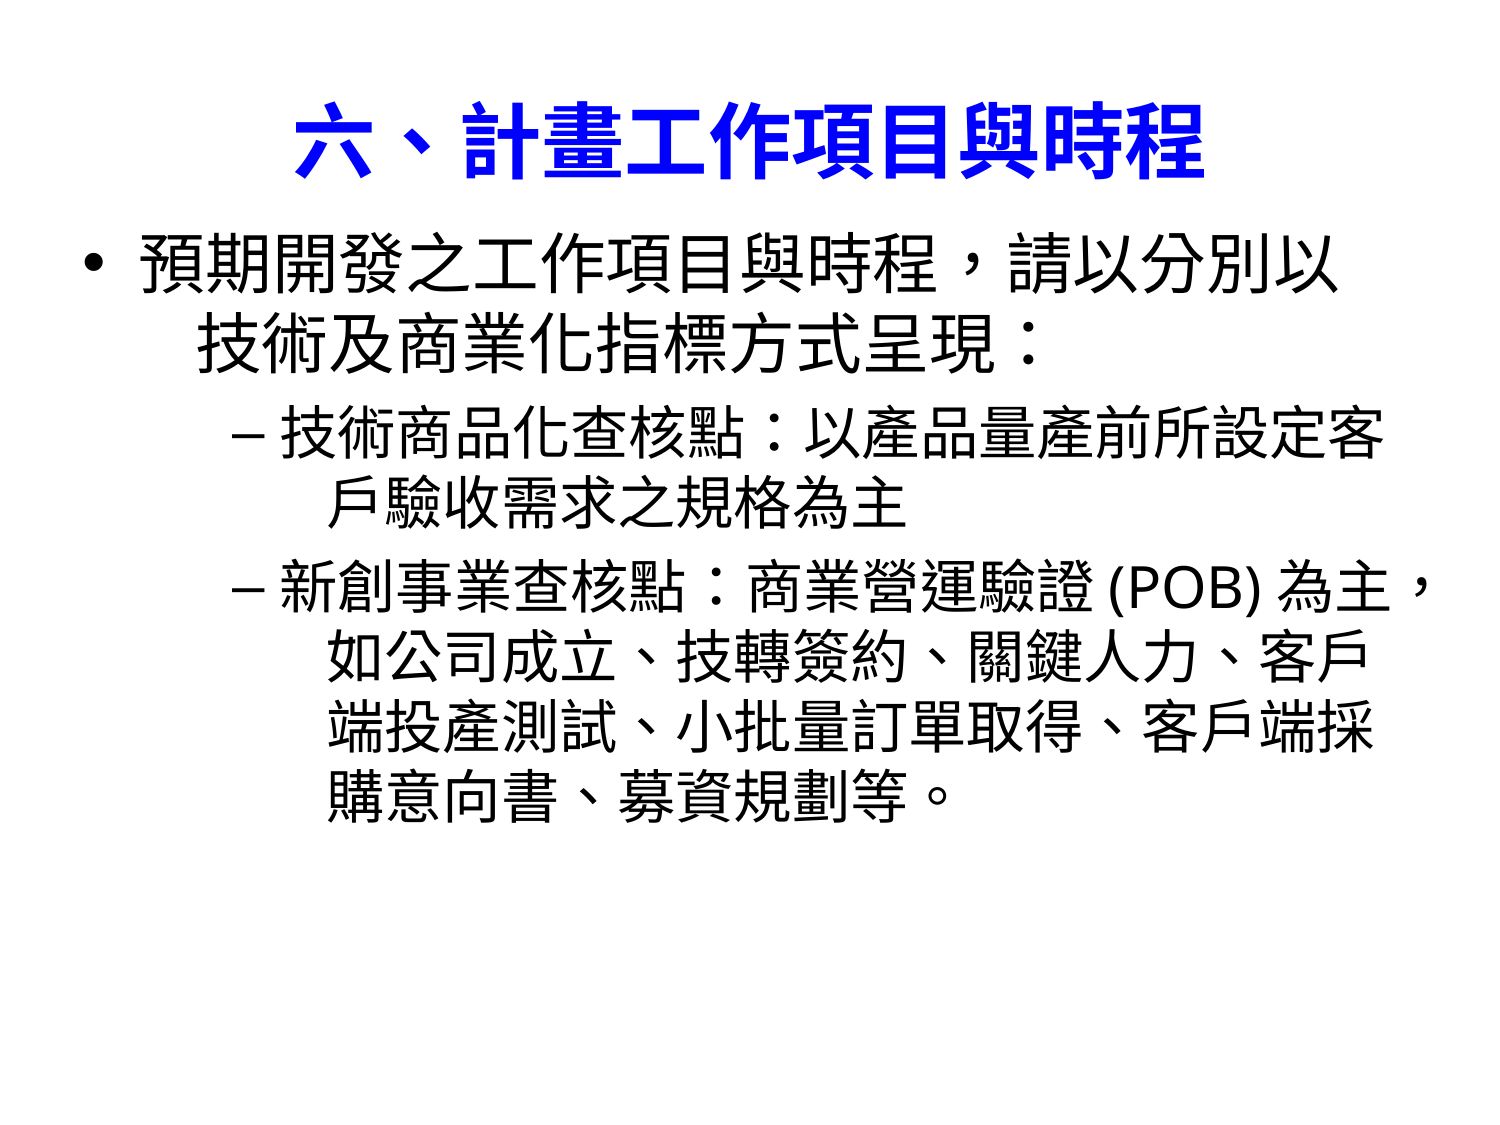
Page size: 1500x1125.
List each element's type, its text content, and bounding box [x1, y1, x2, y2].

text_box 預期開發之工作項目與時程，請以分別以技術及商業化指標方式呈現： 技術商品化查核點：以產品量產前所設定客戶驗收需求之規格為主 新創事業查核點：商業營運驗證(POB)為主，如公司成立、技轉簽約、關鍵人力、客戶端投產測試、小批量訂單取得、客戶端採購意向書、募資規劃等。 [67, 213, 1418, 957]
title 六、計畫工作項目與時程 [72, 12, 1423, 201]
